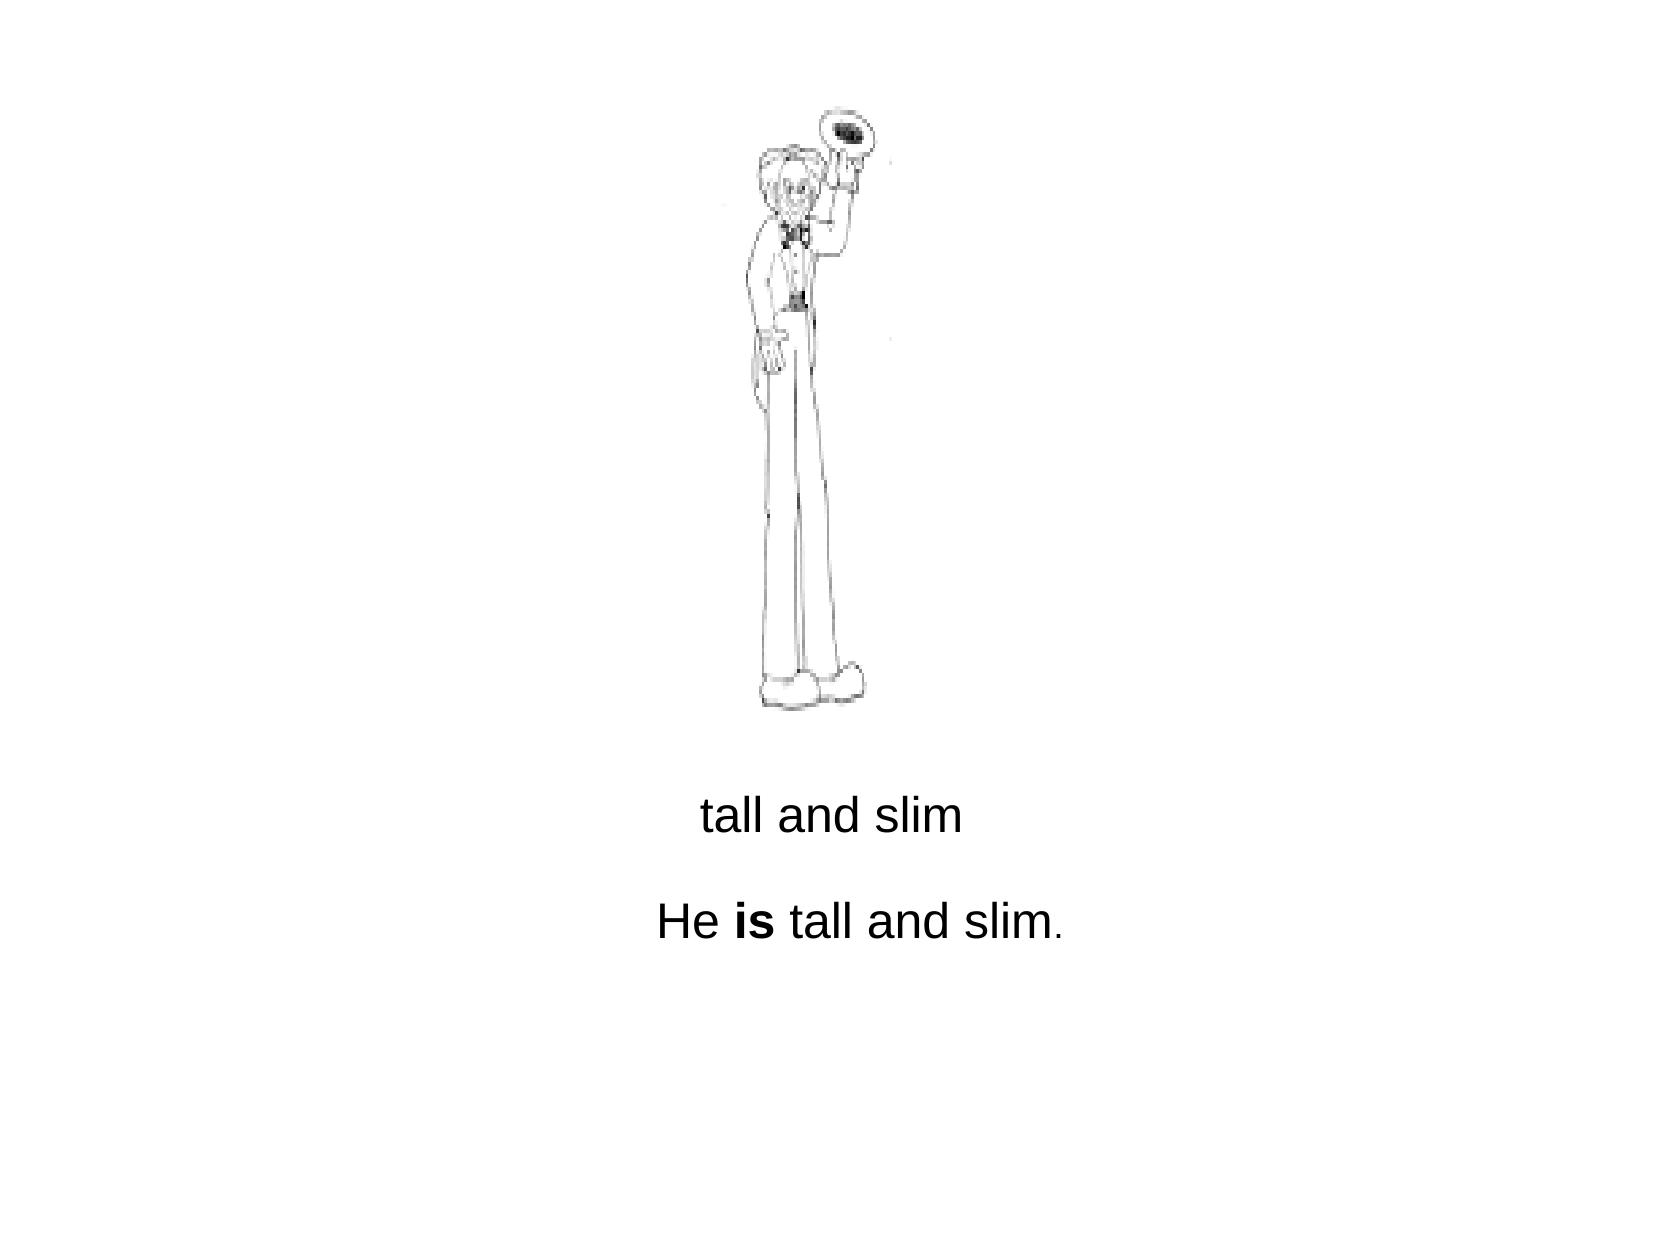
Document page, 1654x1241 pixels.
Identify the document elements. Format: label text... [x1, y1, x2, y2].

text_box He is tall and slim. [641, 885, 1087, 1018]
text_box tall and slim [685, 779, 979, 851]
picture [719, 94, 892, 724]
